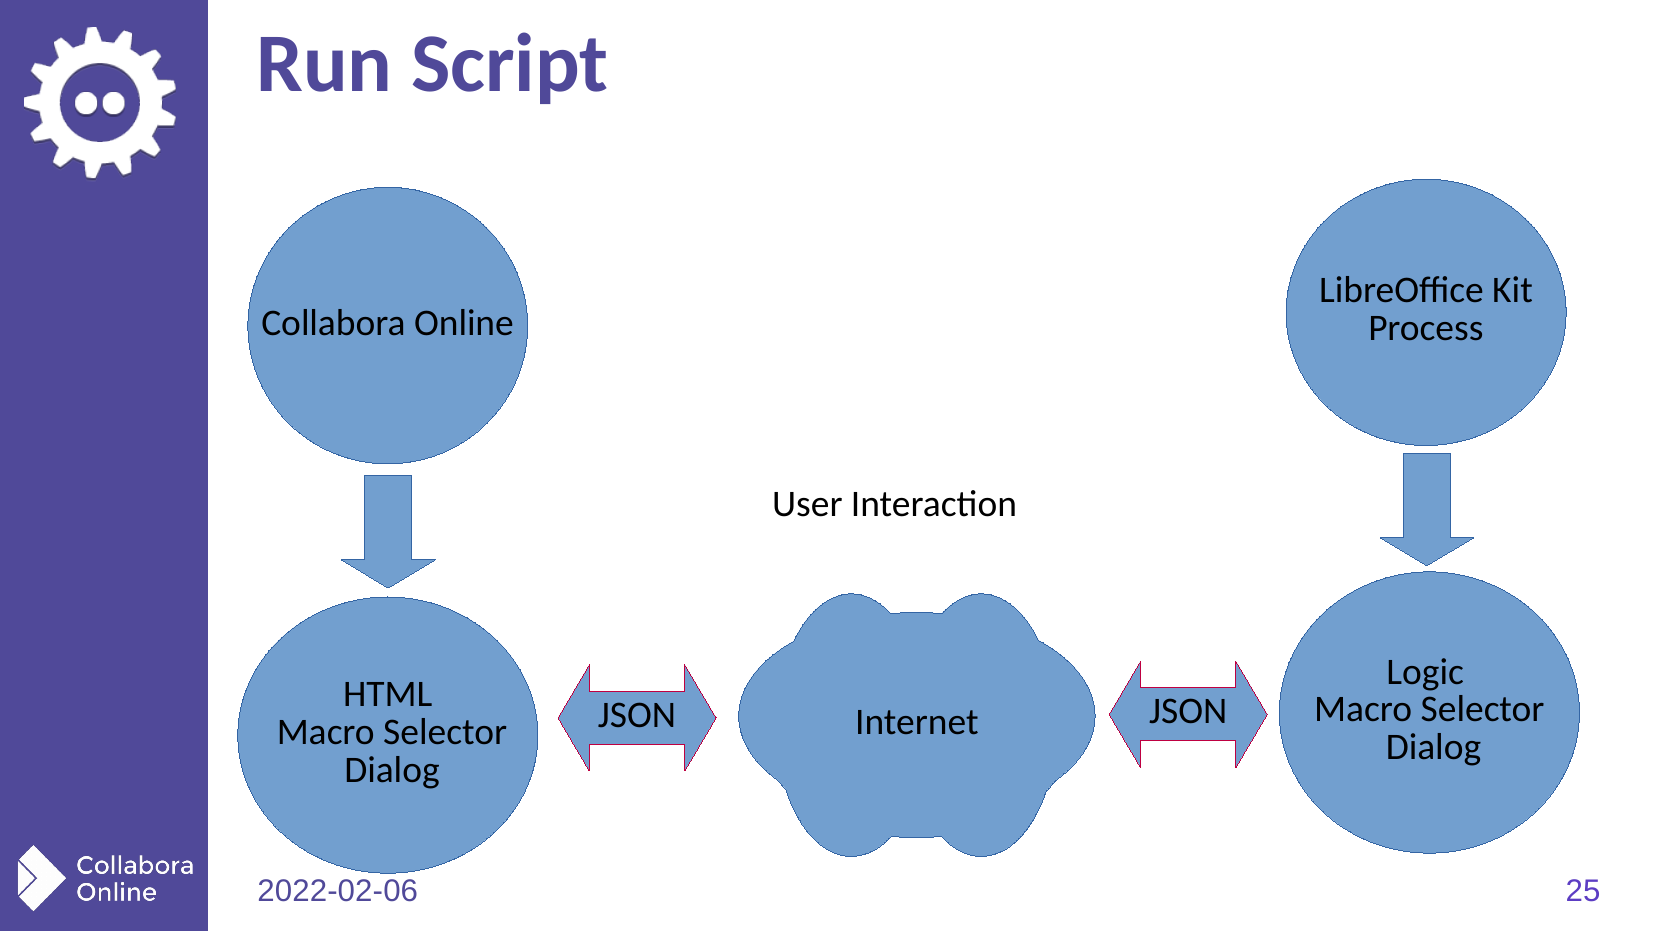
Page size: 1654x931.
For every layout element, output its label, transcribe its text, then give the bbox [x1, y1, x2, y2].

text_box [1380, 453, 1474, 566]
text_box [341, 475, 436, 588]
text_box Collabora Online [247, 187, 528, 464]
text_box User Interaction [757, 480, 1048, 572]
text_box LibreOffice Kit Process [1286, 179, 1567, 446]
title Run Script [256, 0, 1636, 165]
text_box JSON [1109, 661, 1268, 768]
text_box Internet [738, 593, 1096, 857]
text_box JSON [558, 664, 717, 771]
text_box HTML Macro Selector Dialog [237, 596, 538, 874]
text_box Logic Macro Selector Dialog [1279, 571, 1580, 854]
picture [24, 27, 181, 182]
picture [13, 840, 197, 916]
